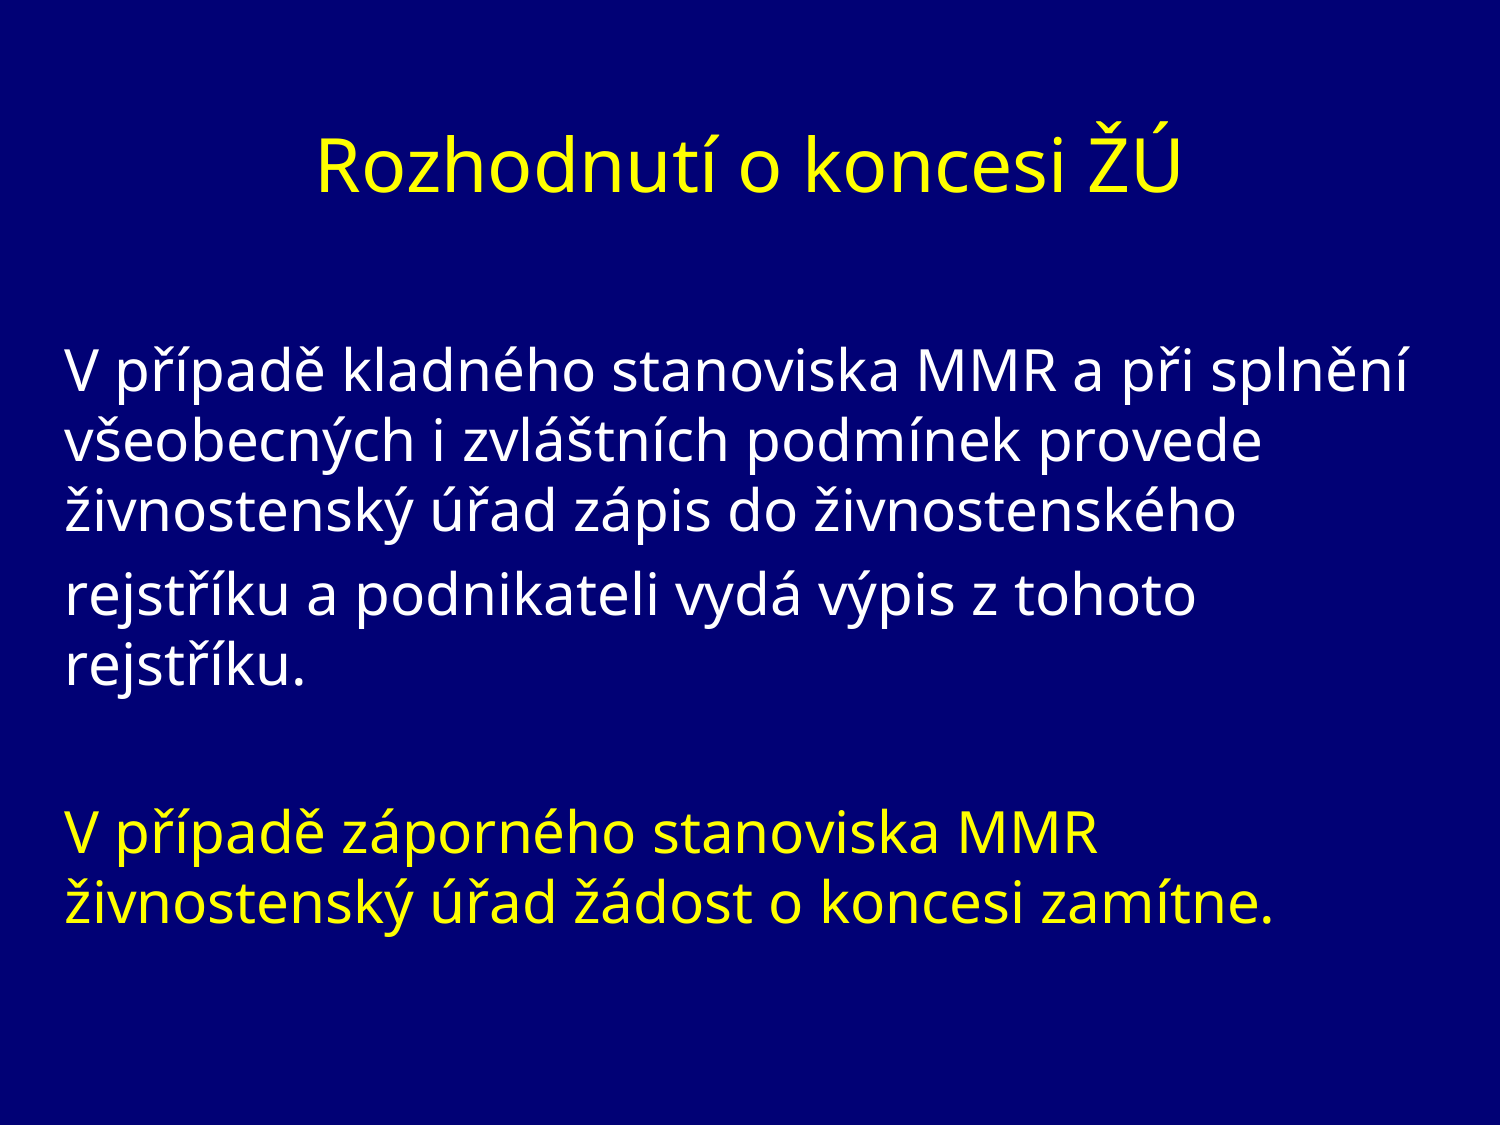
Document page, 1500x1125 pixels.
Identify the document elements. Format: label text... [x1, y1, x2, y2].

text_box V případě kladného stanoviska MMR a při splnění všeobecných i zvláštních podmínek provede živnostenský úřad zápis do živnostenského rejstříku a podnikateli vydá výpis z tohoto rejstříku. V případě záporného stanoviska MMR živnostenský úřad žádost o koncesi zamítne. [50, 324, 1463, 1069]
text_box Rozhodnutí o koncesi ŽÚ [29, 62, 1471, 263]
